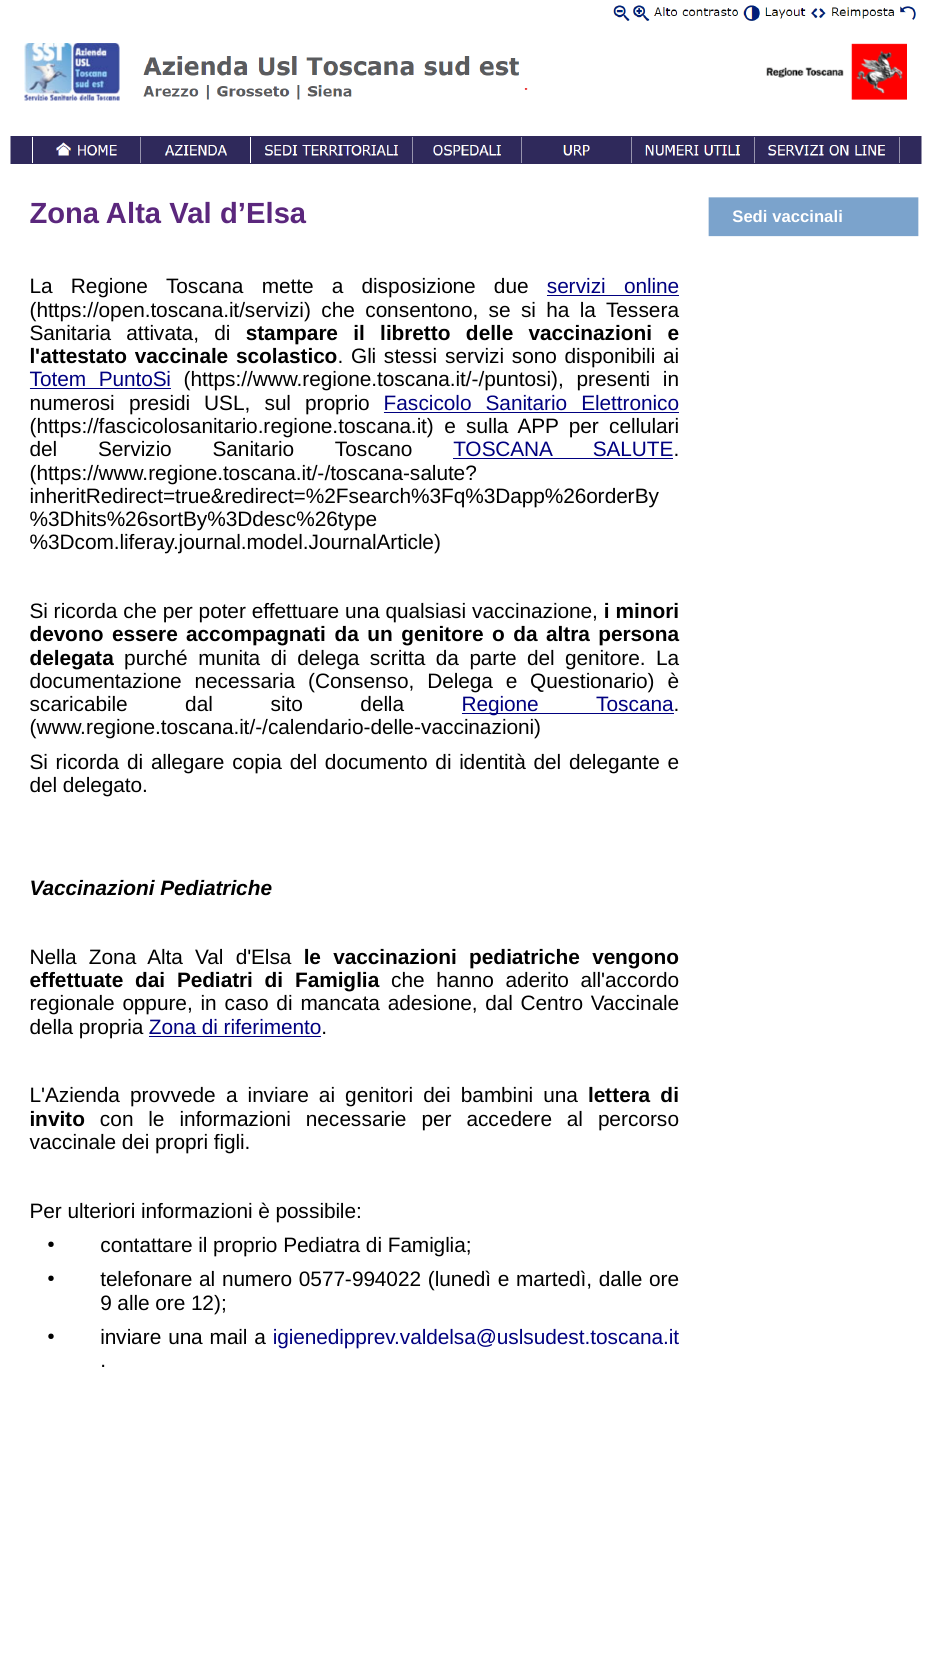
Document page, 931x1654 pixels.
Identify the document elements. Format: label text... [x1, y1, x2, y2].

picture [0, 0, 931, 172]
list Sedi vaccinali [708, 197, 919, 237]
list Zona Alta Val d’Elsa La Regione Toscana mette a disposizione due servizi online (https://open.toscana.it/servizi) che consentono, se si ha la Tessera Sanitaria attivata, di stampare il libretto delle vaccinazioni e l'attestato vaccinale scolastico. Gli stessi servizi sono disponibili ai Totem PuntoSi (https://www.regione.toscana.it/-/puntosi), presenti in numerosi presidi USL, sul proprio Fascicolo Sanitario Elettronico (https://fascicolosanitario.regione.toscana.it) e sulla APP per cellulari del Servizio Sanitario Toscano TOSCANA SALUTE. (https://www.regione.toscana.it/-/toscana-salute?inheritRedirect=true&redirect=%2Fsearch%3Fq%3Dapp%26orderBy%3Dhits%26sortBy%3Ddesc%26type%3Dcom.liferay.journal.model.JournalArticle) Si ricorda che per poter effettuare una qualsiasi vaccinazione, i minori devono essere accompagnati da un genitore o da altra persona delegata purché munita di delega scritta da parte del genitore. La documentazione necessaria (Consenso, Delega e Questionario) è scaricabile dal sito della Regione Toscana. (www.regione.toscana.it/-/calendario-delle-vaccinazioni) Si ricorda di allegare copia del documento di identità del delegante e del delegato. Vaccinazioni Pediatriche Nella Zona Alta Val d'Elsa le vaccinazioni pediatriche vengono effettuate dai Pediatri di Famiglia che hanno aderito all'accordo regionale oppure, in caso di mancata adesione, dal Centro Vaccinale della propria Zona di riferimento. L'Azienda provvede a inviare ai genitori dei bambini una lettera di invito con le informazioni necessarie per accedere al percorso vaccinale dei propri figli. Per ulteriori informazioni è possibile: contattare il proprio Pediatra di Famiglia; telefonare al numero 0577-994022 (lunedì e martedì, dalle ore 9 alle ore 12); inviare una mail a igienedipprev.valdelsa@uslsudest.toscana.it. [29, 196, 680, 1436]
